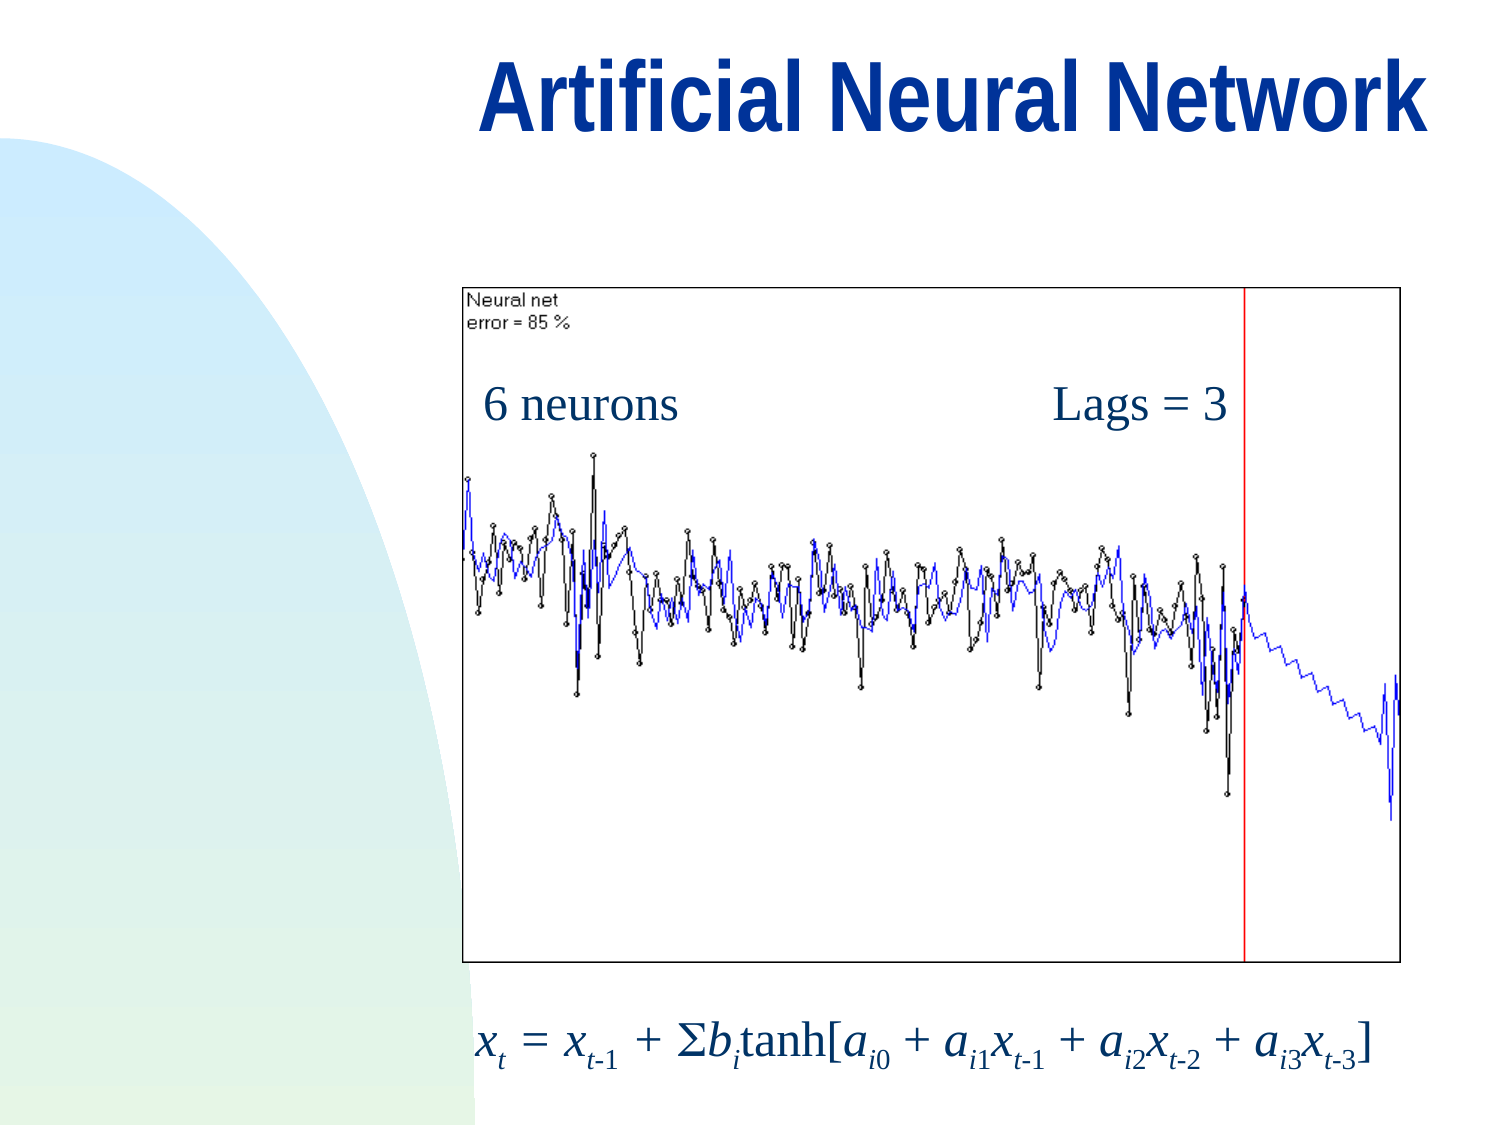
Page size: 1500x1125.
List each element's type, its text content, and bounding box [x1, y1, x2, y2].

text_box Lags = 3 [1037, 362, 1243, 438]
text_box 6 neurons [462, 362, 700, 438]
text_box xt = xt-1 + bitanh[ai0 + ai1xt-1 + ai2xt-2 + ai3xt-3] [460, 998, 1389, 1083]
picture [462, 287, 1401, 963]
title Artificial Neural Network [462, 12, 1463, 201]
